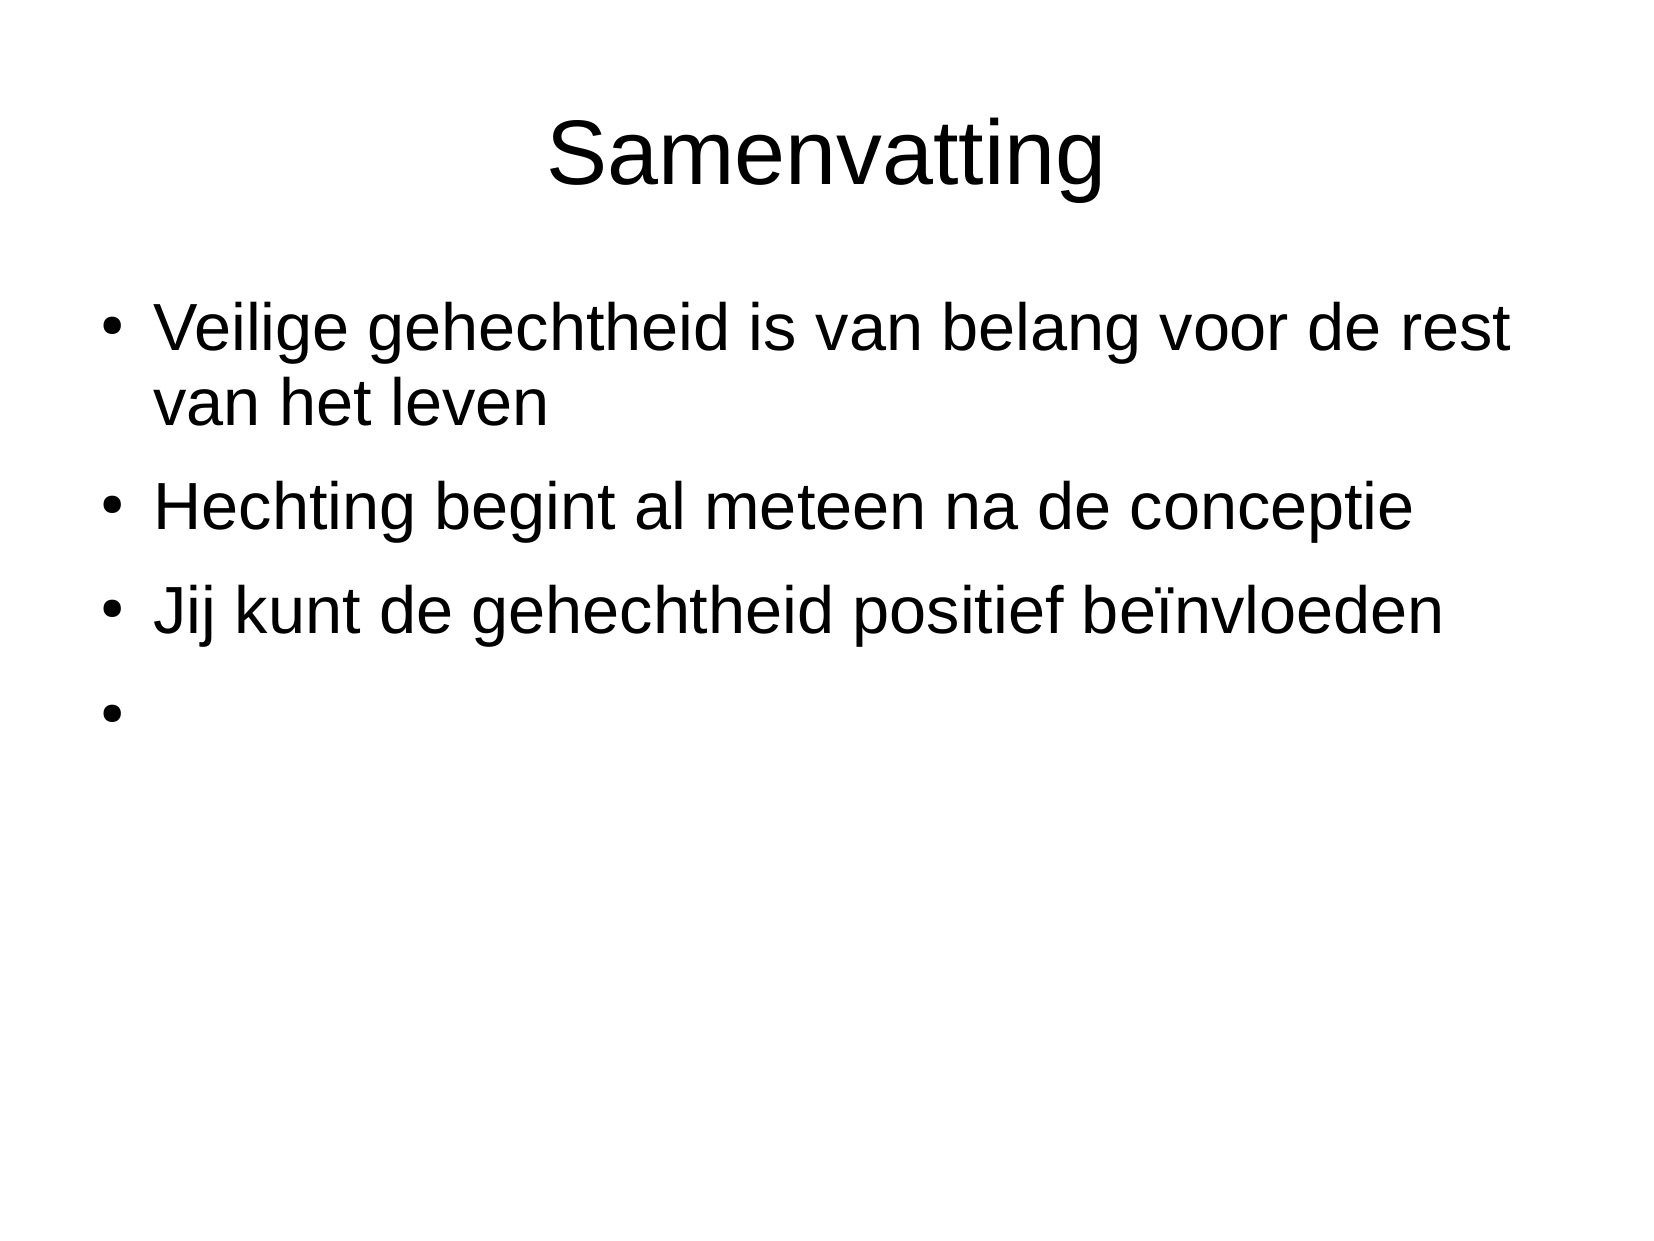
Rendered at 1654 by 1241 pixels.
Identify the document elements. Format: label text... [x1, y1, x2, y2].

title Samenvatting [82, 49, 1571, 257]
list Veilige gehechtheid is van belang voor de rest van het leven Hechting begint al meteen na de conceptie Jij kunt de gehechtheid positief beïnvloeden [82, 290, 1571, 1109]
